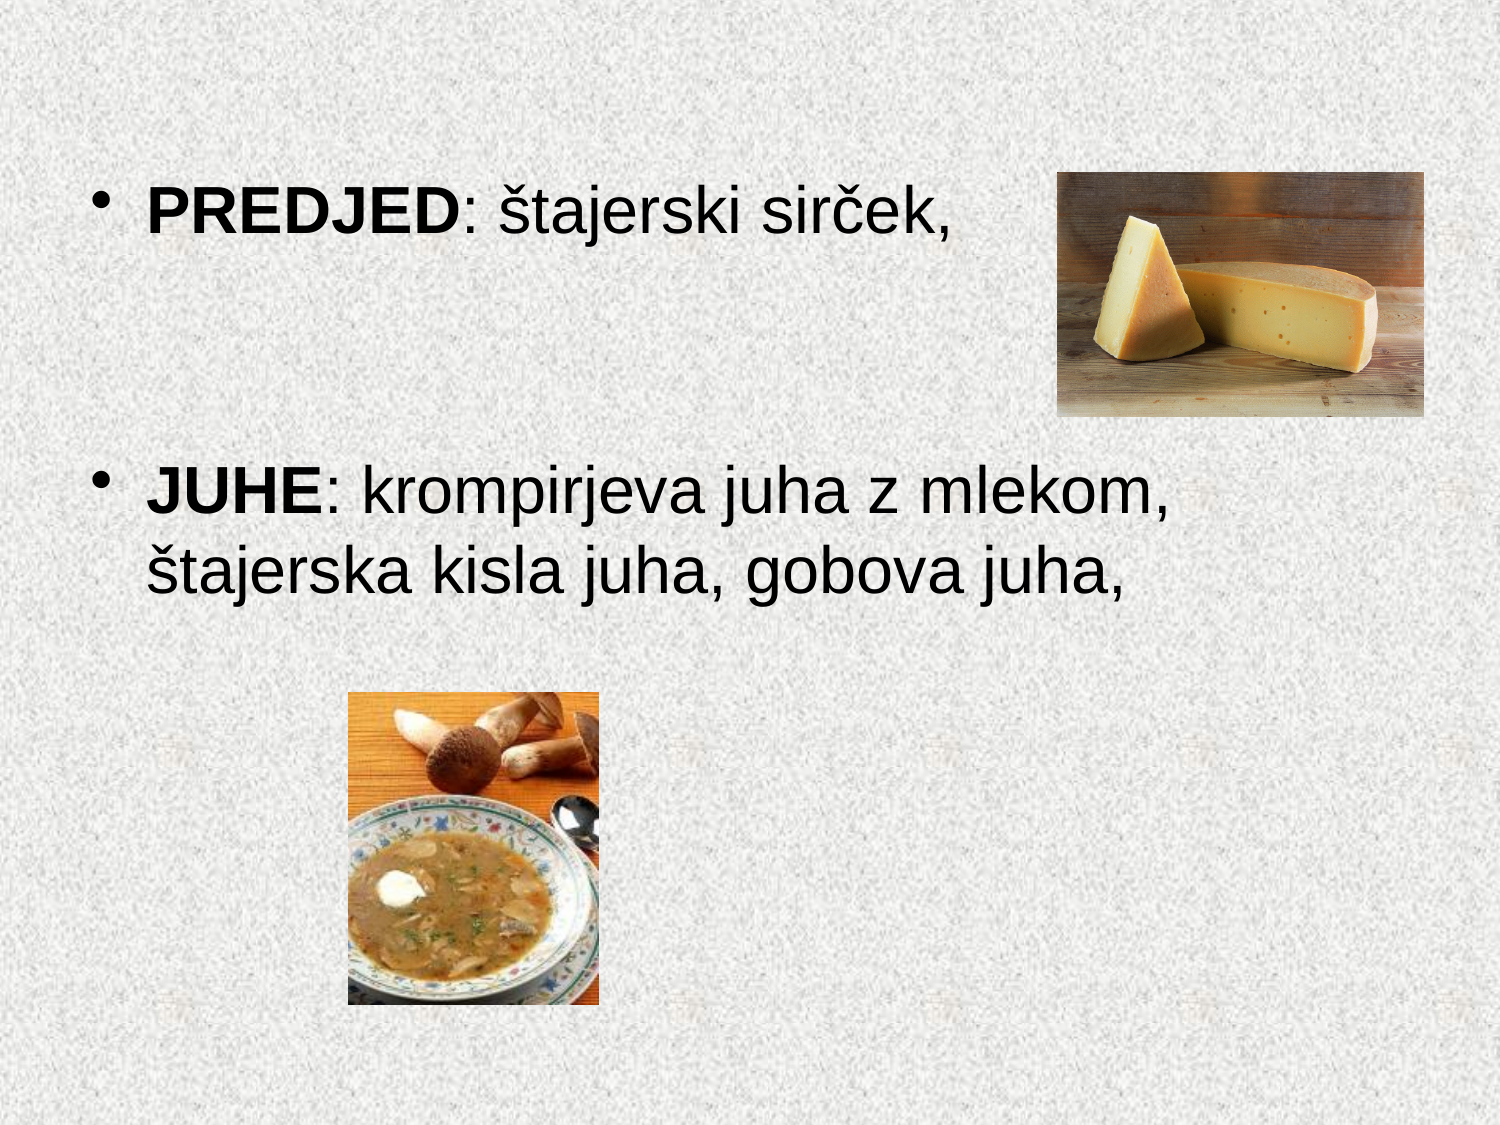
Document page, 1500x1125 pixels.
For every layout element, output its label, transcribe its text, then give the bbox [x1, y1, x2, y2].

picture [0, 0, 1500, 1125]
list PREDJED: štajerski sirček, JUHE: krompirjeva juha z mlekom, štajerska kisla juha, gobova juha, [75, 66, 1425, 1005]
